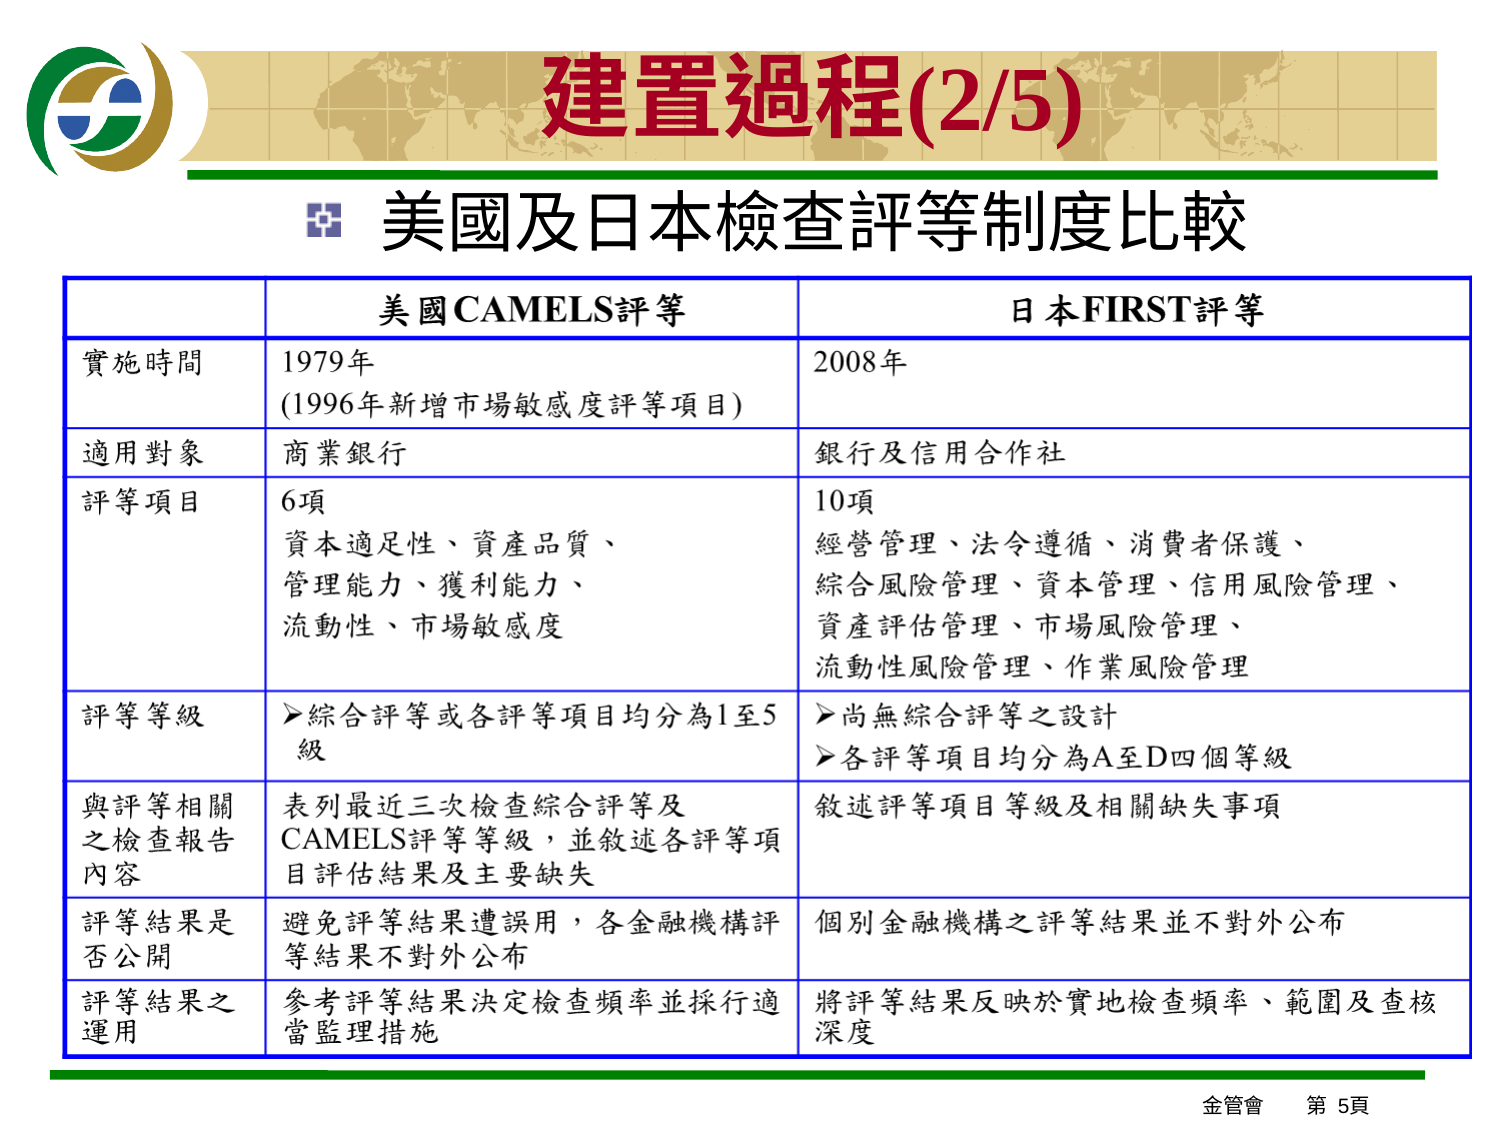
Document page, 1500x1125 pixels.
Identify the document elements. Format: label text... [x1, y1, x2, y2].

title 建置過程(2/5) [174, 24, 1450, 163]
list 美國及日本檢查評等制度比較 [112, 171, 1453, 273]
picture [24, 37, 175, 178]
picture [61, 273, 1472, 1067]
